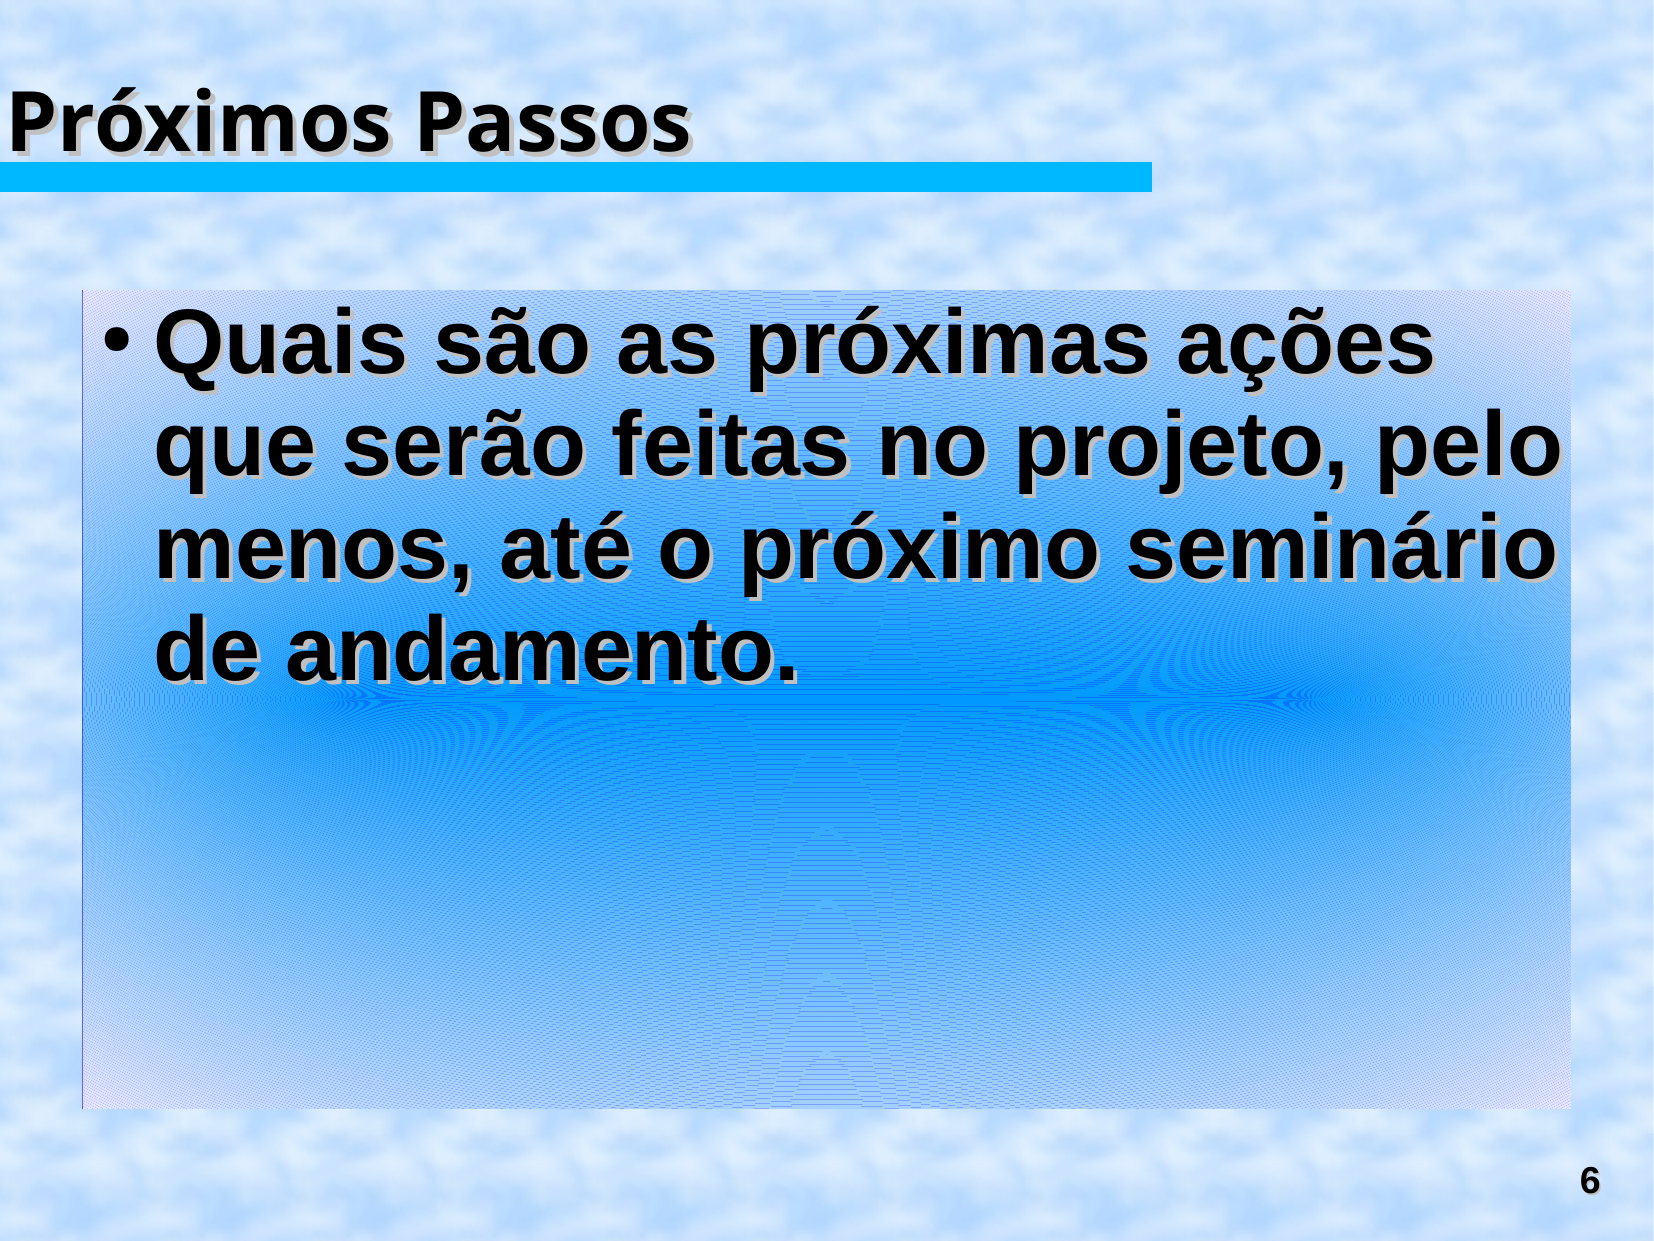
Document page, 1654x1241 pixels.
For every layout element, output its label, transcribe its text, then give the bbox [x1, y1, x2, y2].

title Próximos Passos [5, 5, 1548, 233]
picture [0, 0, 1654, 1241]
list Quais são as próximas ações que serão feitas no projeto, pelo menos, até o próximo seminário de andamento. [82, 290, 1571, 1109]
text_box <número> [1564, 1152, 1625, 1211]
